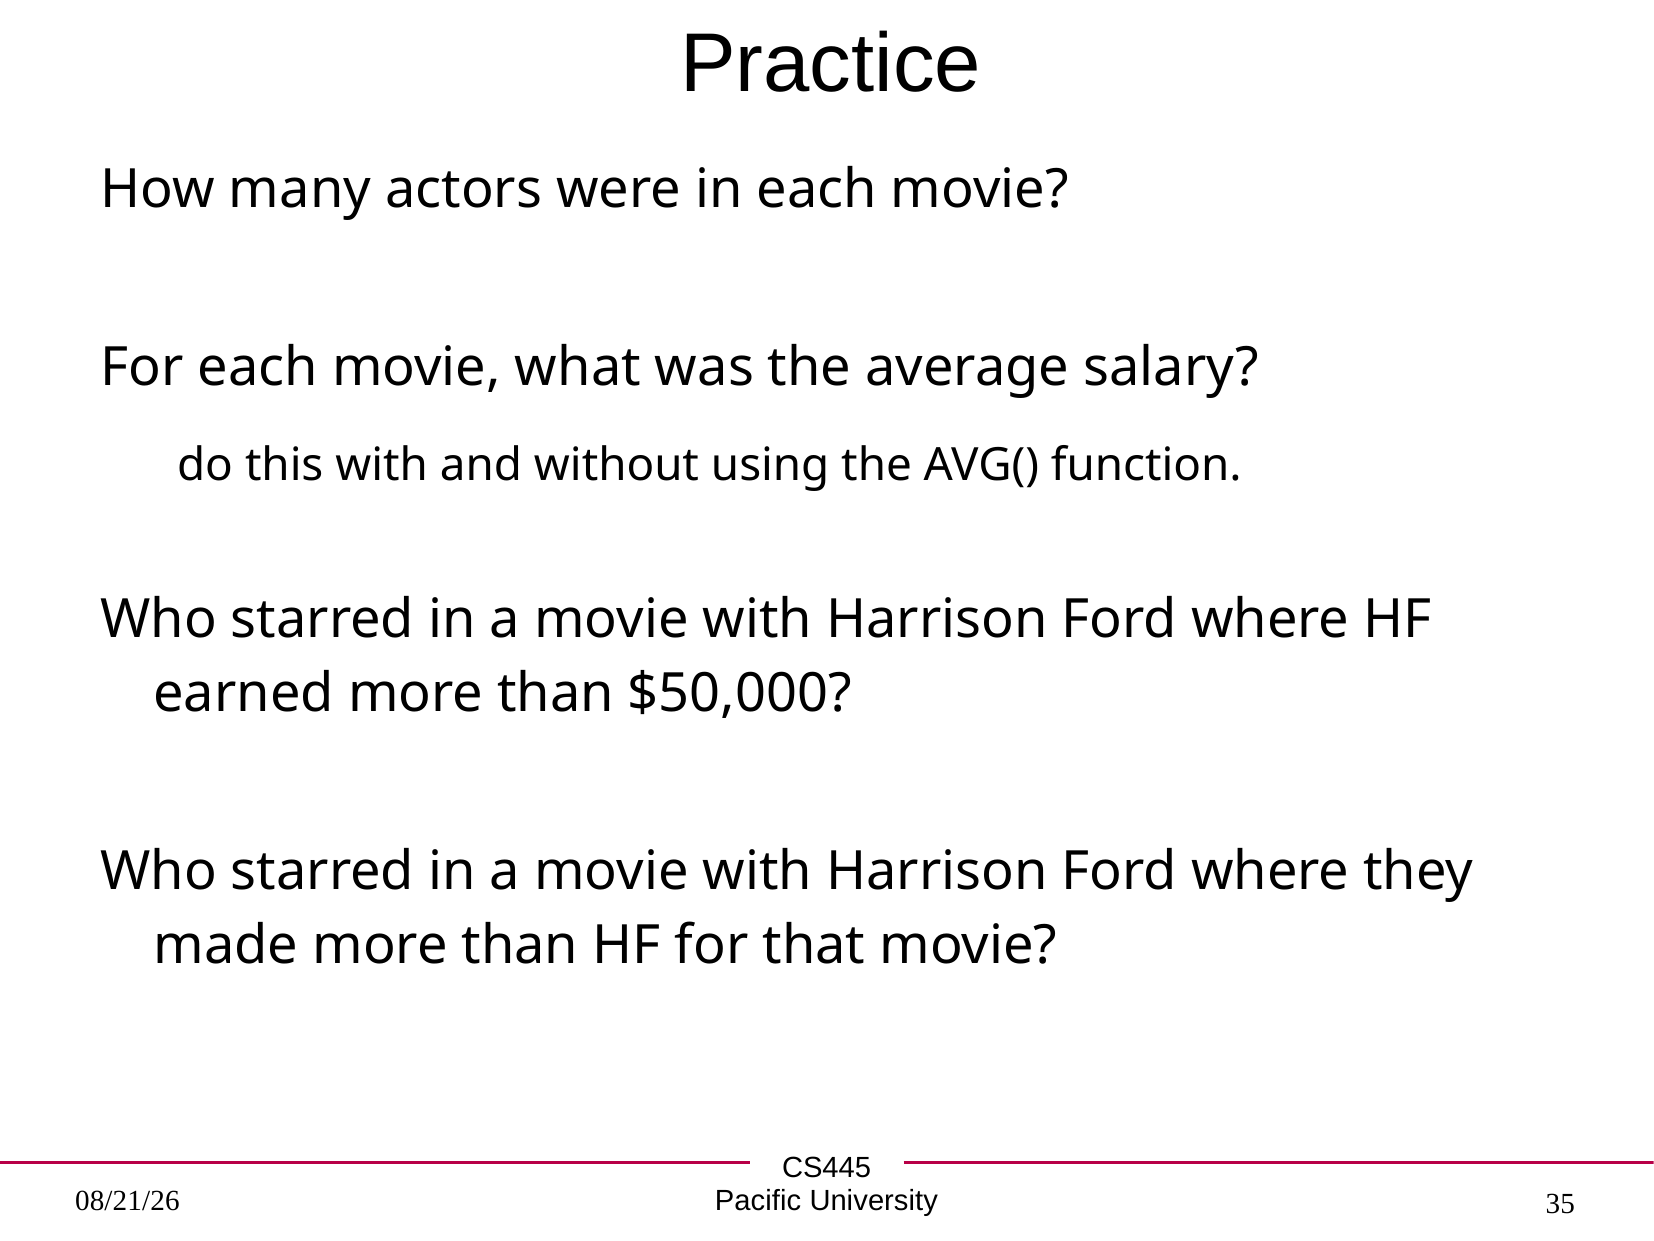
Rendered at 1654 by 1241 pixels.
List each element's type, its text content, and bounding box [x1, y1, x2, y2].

list How many actors were in each movie? For each movie, what was the average salary? do this with and without using the AVG() function. Who starred in a movie with Harrison Ford where HF earned more than $50,000? Who starred in a movie with Harrison Ford where they made more than HF for that movie? [82, 150, 1571, 1111]
title Practice [86, 15, 1576, 109]
